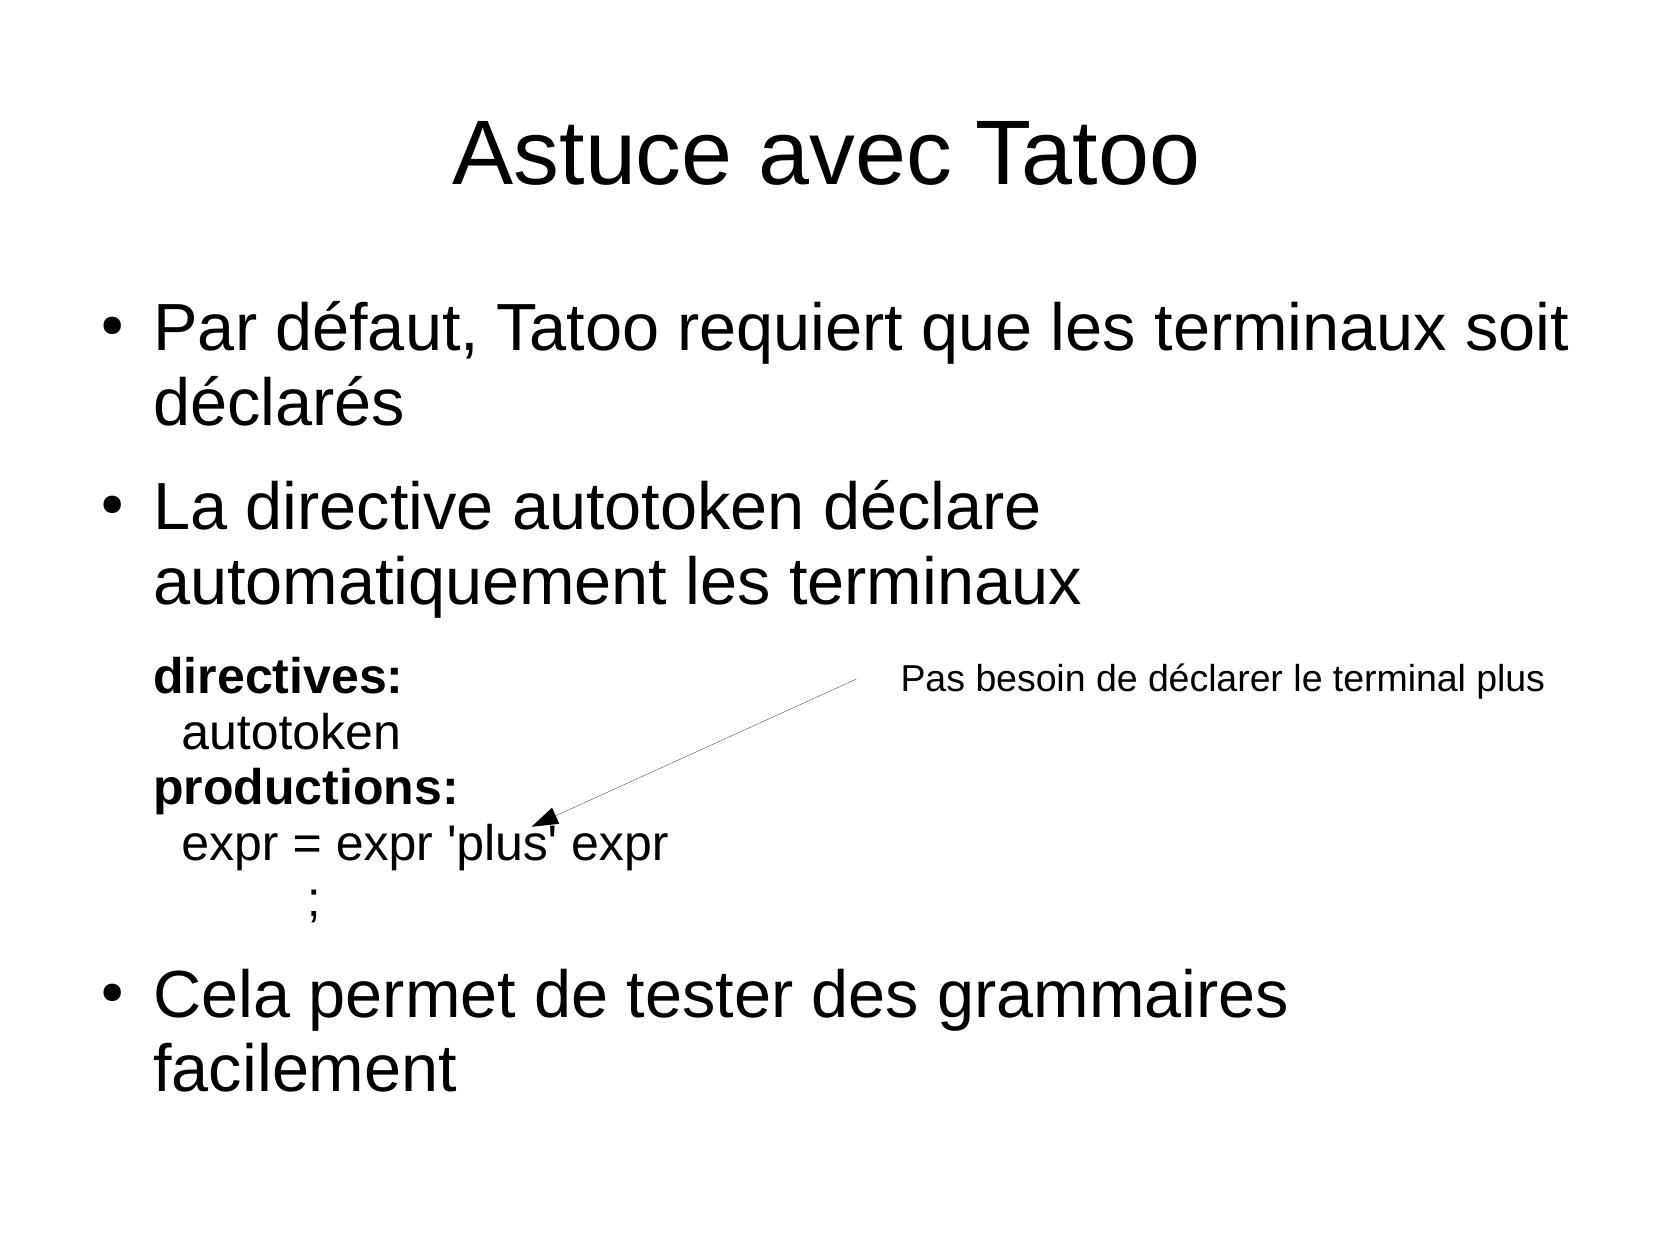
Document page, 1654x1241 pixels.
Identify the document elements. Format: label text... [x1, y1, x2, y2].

title Astuce avec Tatoo [82, 56, 1571, 250]
list Par défaut, Tatoo requiert que les terminaux soit déclarés La directive autotoken déclare automatiquement les terminaux directives: autotoken productions: expr = expr 'plus' expr ; Cela permet de tester des grammaires facilement [82, 290, 1571, 1107]
text_box Pas besoin de déclarer le terminal plus [885, 649, 1561, 707]
